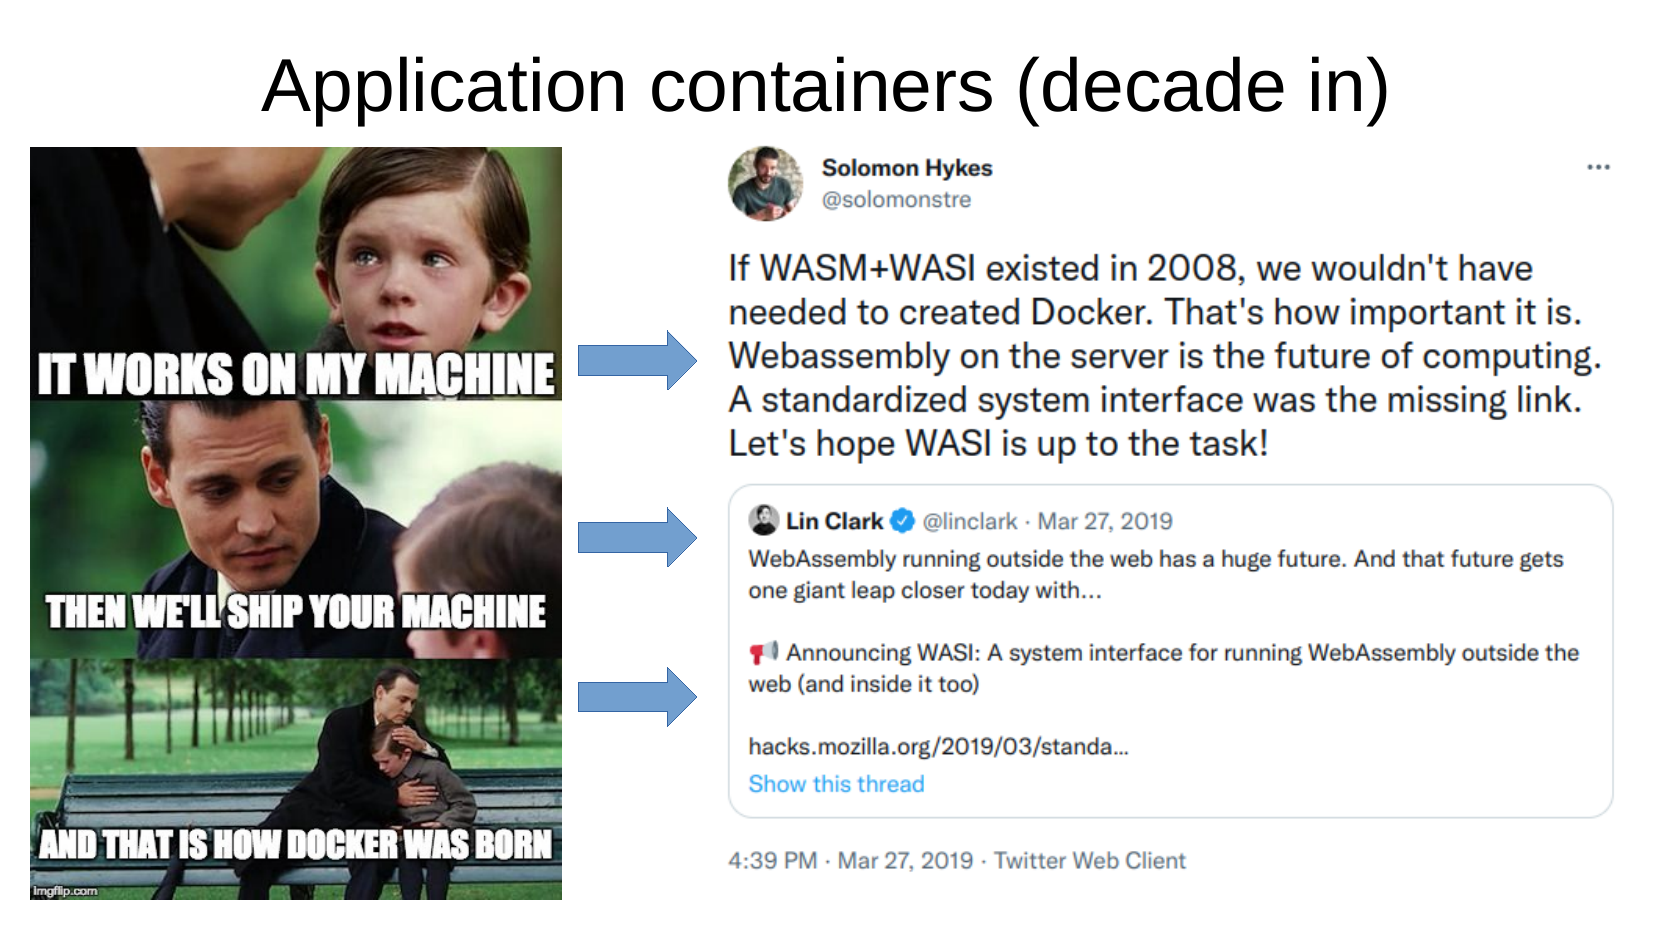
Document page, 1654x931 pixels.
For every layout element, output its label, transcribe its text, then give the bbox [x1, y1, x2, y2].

text_box [578, 667, 697, 727]
picture [30, 147, 562, 901]
text_box [578, 330, 697, 390]
title Application containers (decade in) [82, 7, 1571, 163]
picture [708, 137, 1636, 886]
text_box [578, 507, 697, 567]
